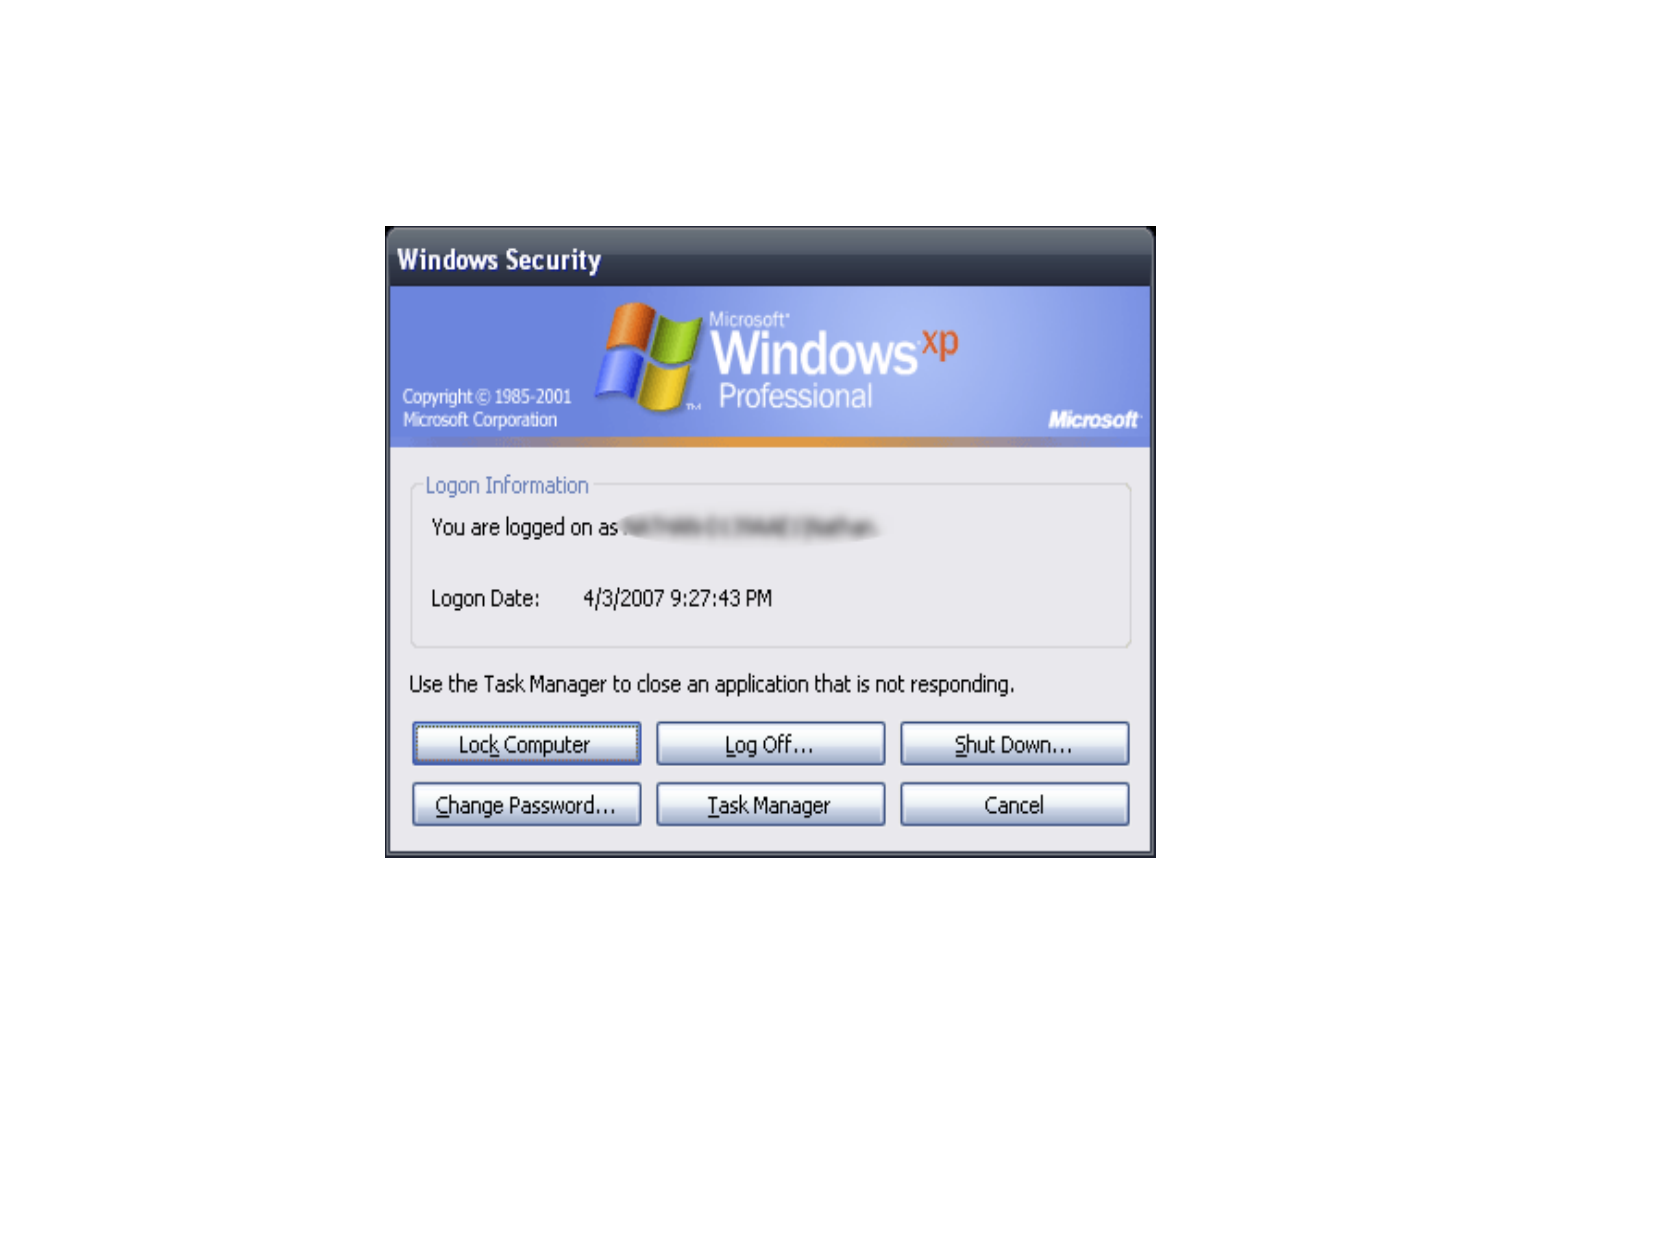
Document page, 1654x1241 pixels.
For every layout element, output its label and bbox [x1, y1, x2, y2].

picture [385, 226, 1156, 858]
